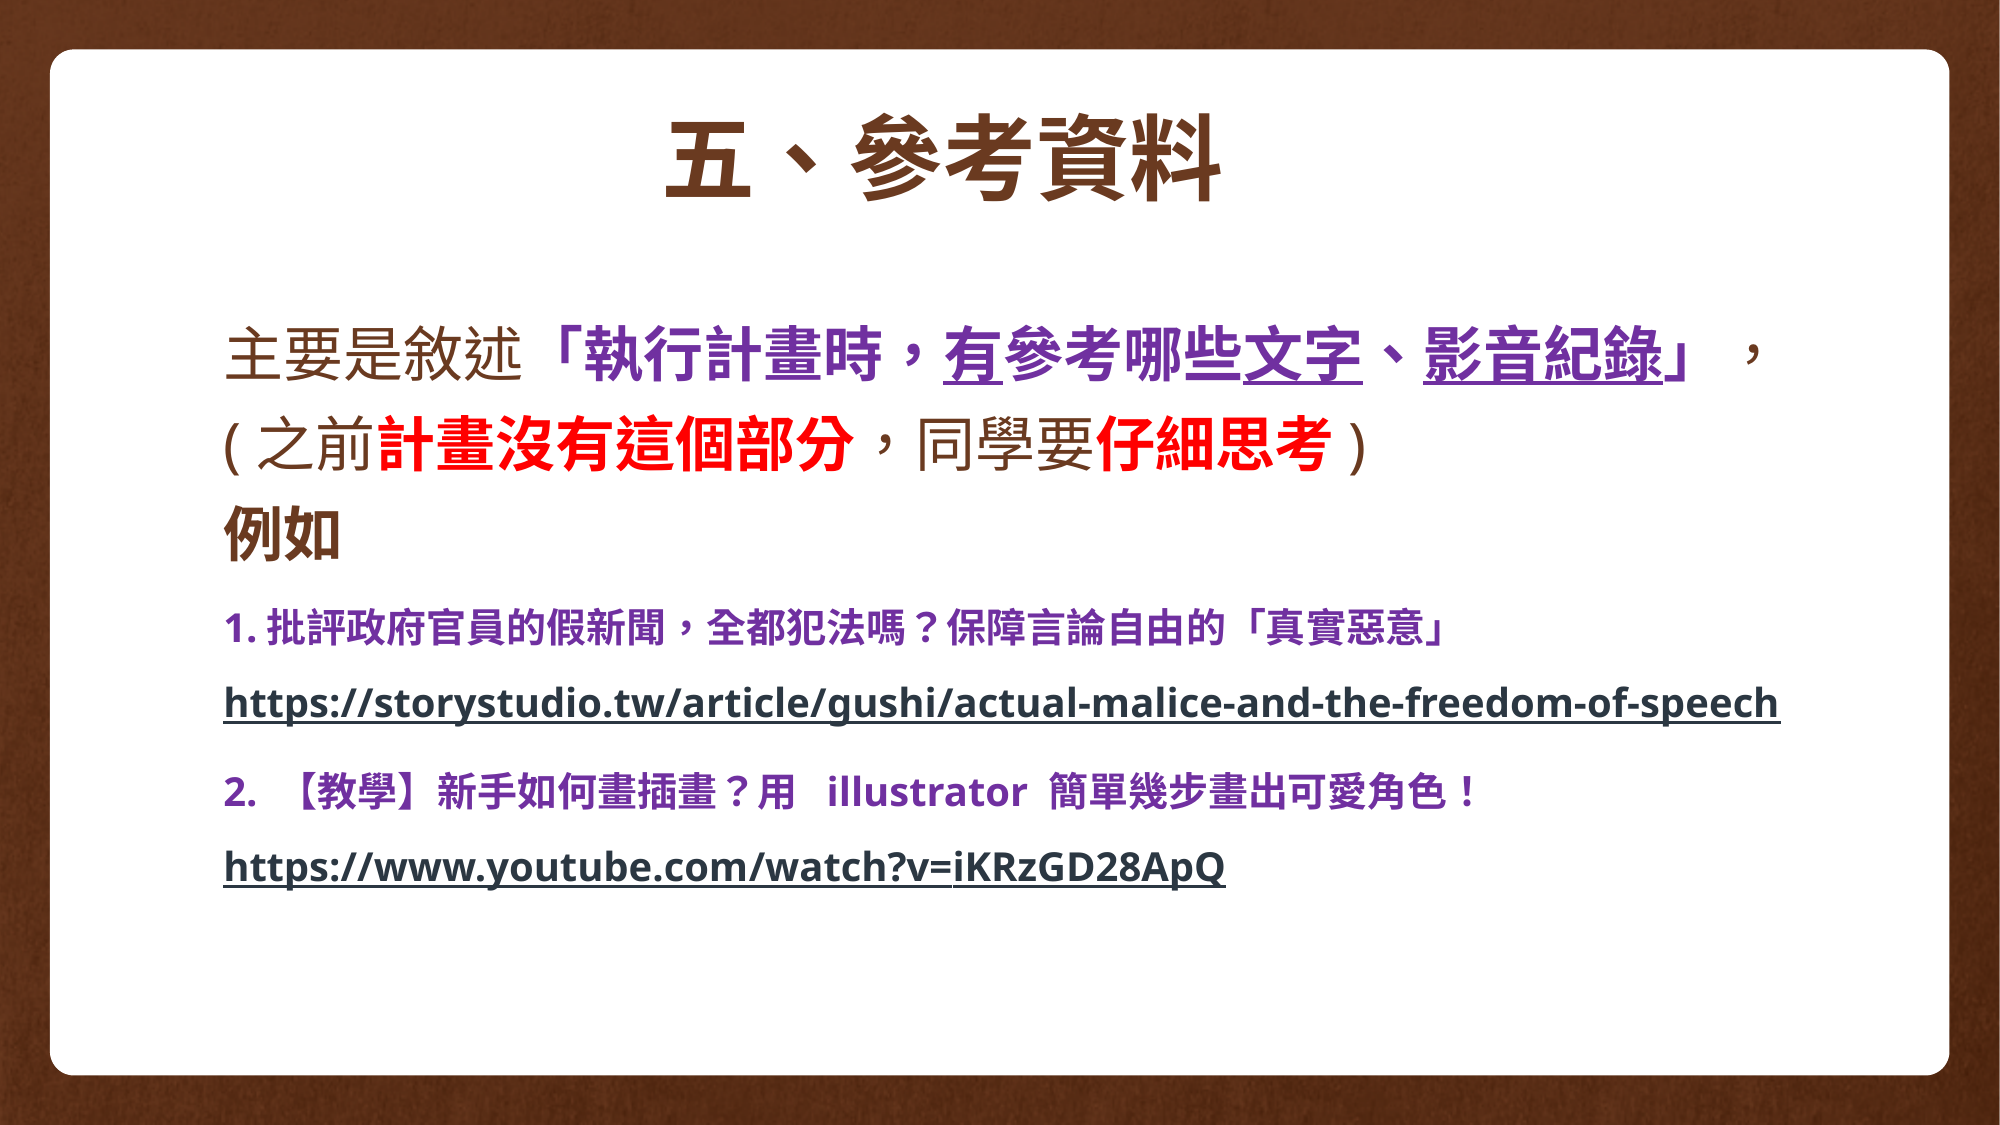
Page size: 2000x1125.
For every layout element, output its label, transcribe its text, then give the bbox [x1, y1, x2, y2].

list 主要是敘述「執行計畫時，有參考哪些文字、影音紀錄」， (之前計畫沒有這個部分，同學要仔細思考) 例如 1.批評政府官員的假新聞，全都犯法嗎？保障言論自由的「真實惡意」 https://storystudio.tw/article/gushi/actual-malice-and-the-freedom-of-speech 2. 【教學】新手如何畫插畫？用 illustrator 簡單幾步畫出可愛角色！ https://www.youtube.com/watch?v=iKRzGD28ApQ [208, 290, 1839, 953]
picture [0, 0, 2000, 1125]
title 五、參考資料 [142, 90, 1743, 220]
